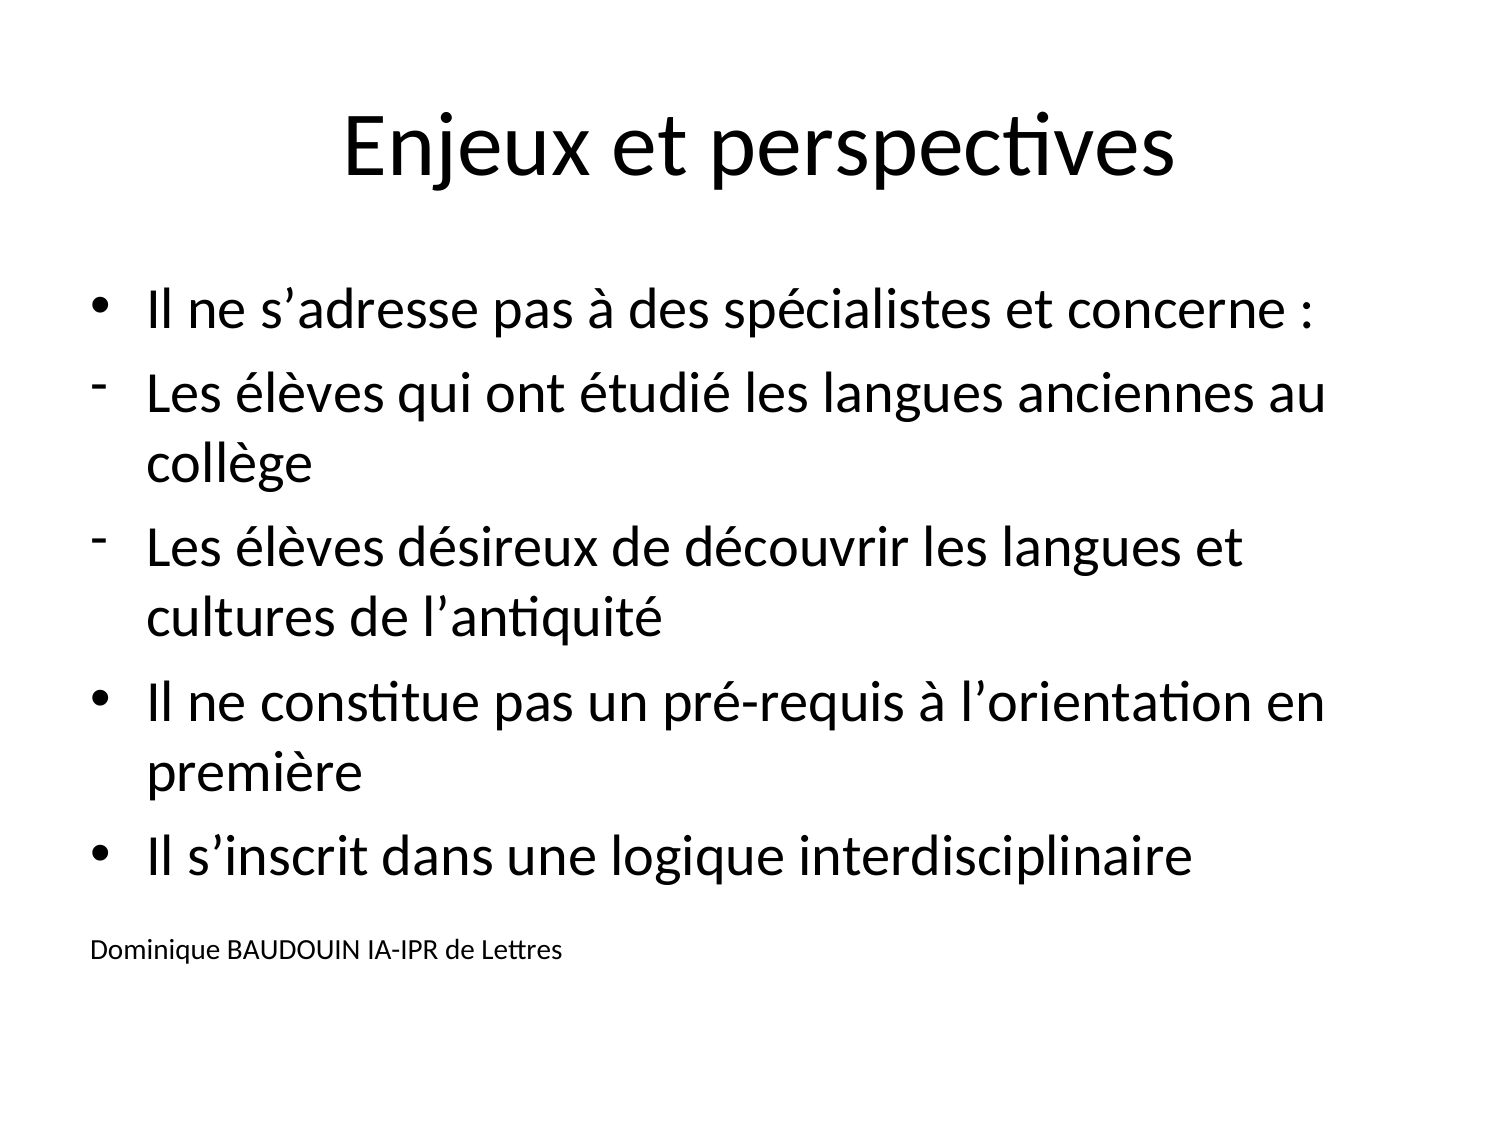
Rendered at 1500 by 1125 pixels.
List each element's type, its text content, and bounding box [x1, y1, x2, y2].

title Enjeux et perspectives [75, 45, 1426, 233]
list Il ne s’adresse pas à des spécialistes et concerne : Les élèves qui ont étudié les langues anciennes au collège Les élèves désireux de découvrir les langues et cultures de l’antiquité Il ne constitue pas un pré-requis à l’orientation en première Il s’inscrit dans une logique interdisciplinaire Dominique BAUDOUIN IA-IPR de Lettres [75, 262, 1426, 1005]
